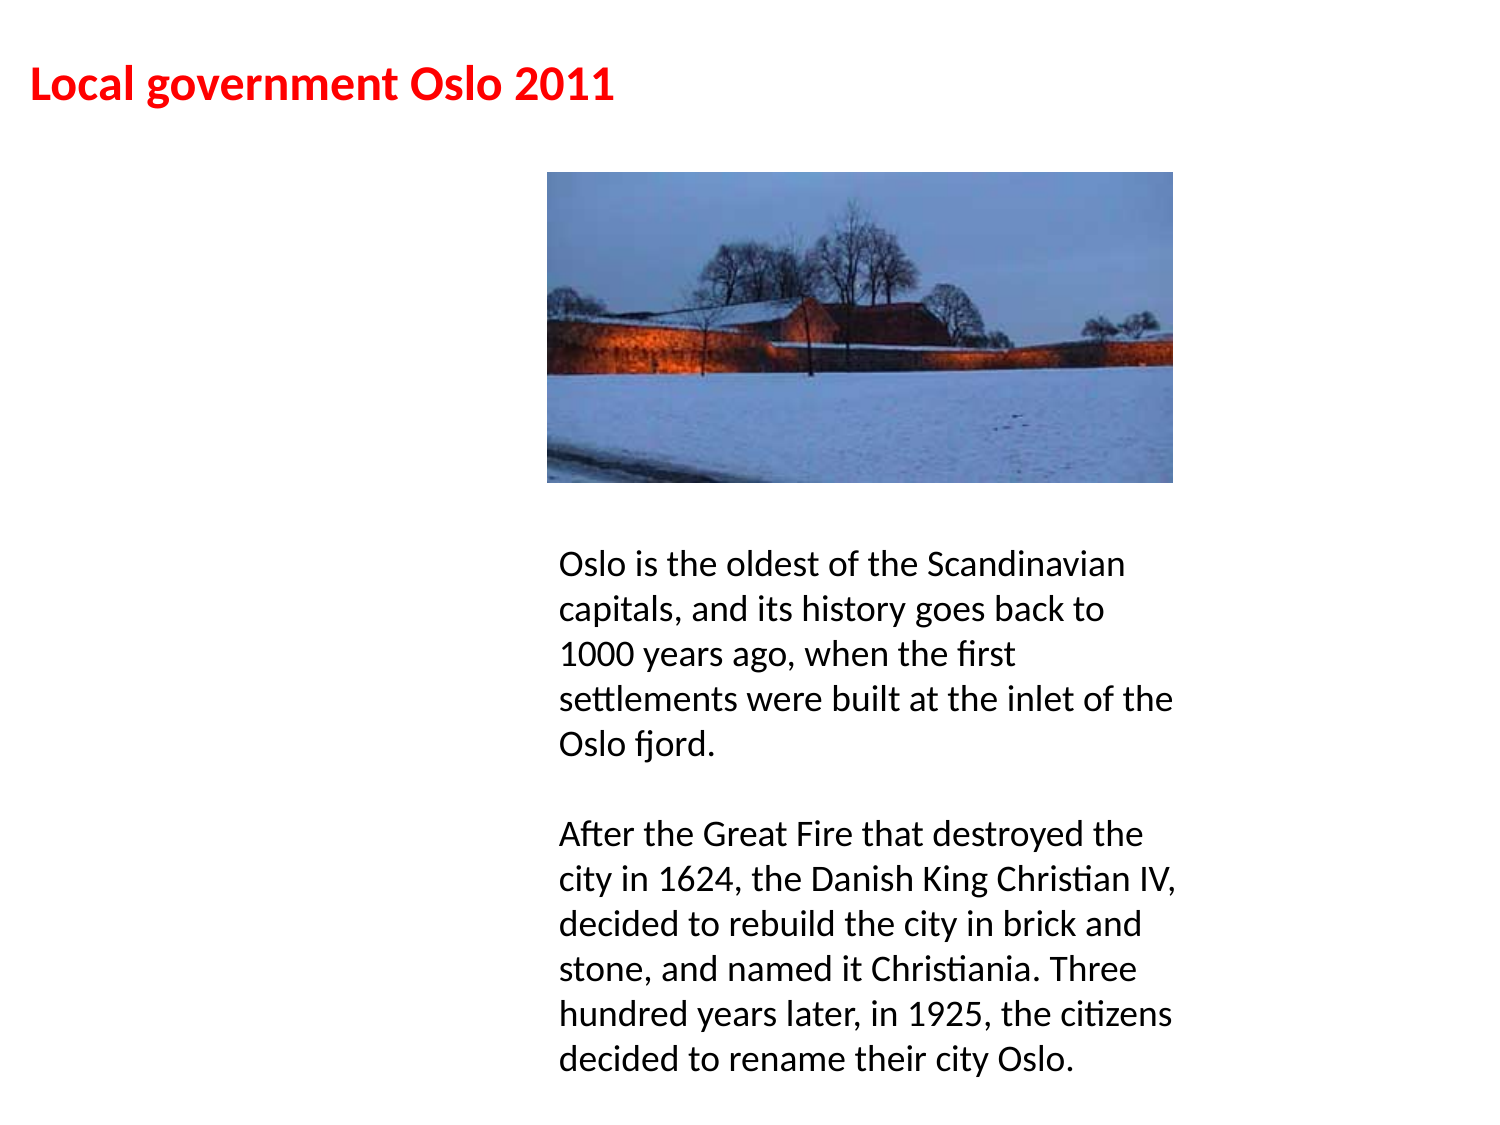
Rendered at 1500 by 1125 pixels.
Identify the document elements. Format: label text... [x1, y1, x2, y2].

picture [547, 172, 1173, 483]
text_box Local government Oslo 2011 [15, 42, 762, 119]
text_box Oslo is the oldest of the Scandinavian capitals, and its history goes back to 1000 years ago, when the first settlements were built at the inlet of the Oslo fjord. After the Great Fire that destroyed the city in 1624, the Danish King Christian IV, decided to rebuild the city in brick and stone, and named it Christiania. Three hundred years later, in 1925, the citizens decided to rename their city Oslo. [543, 531, 1194, 1125]
